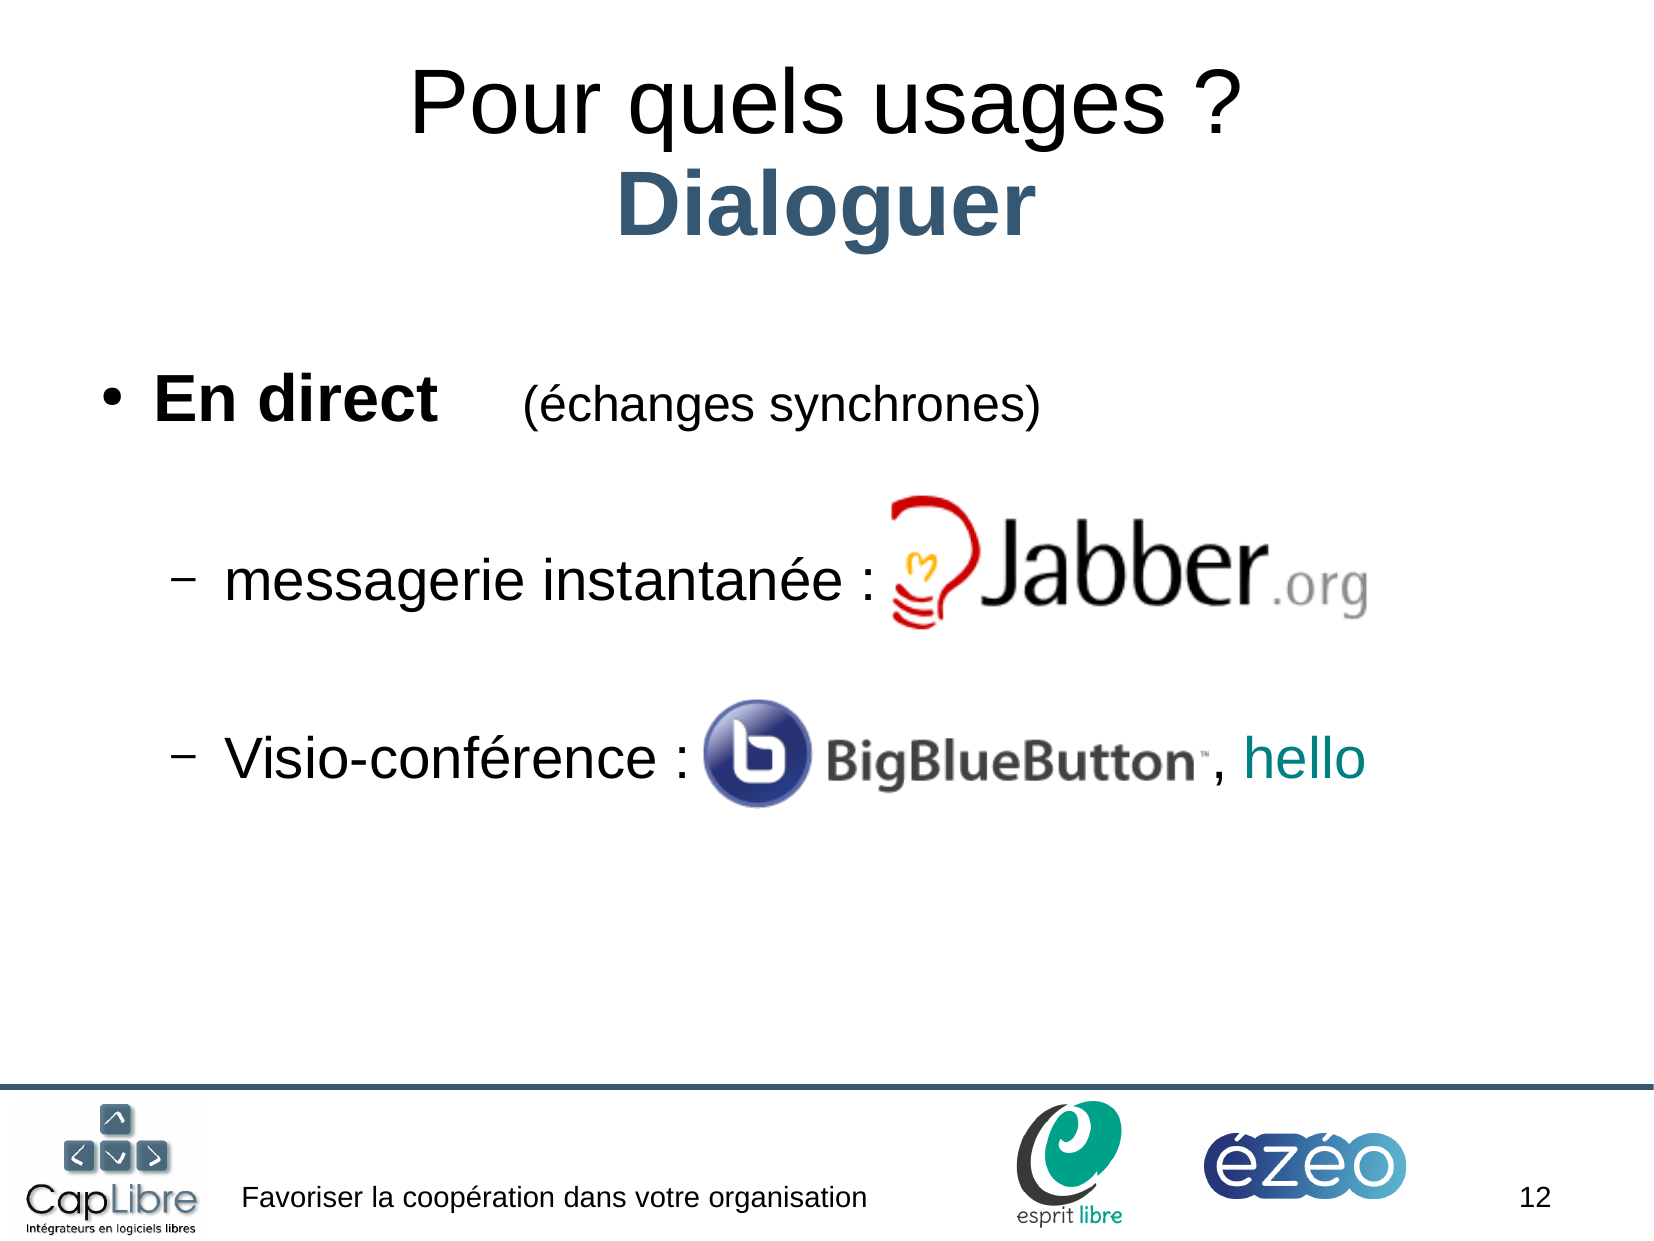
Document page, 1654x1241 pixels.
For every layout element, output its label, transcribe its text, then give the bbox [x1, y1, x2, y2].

title Pour quels usages ? Dialoguer [82, 49, 1571, 257]
picture [850, 454, 1409, 672]
list En direct (échanges synchrones) messagerie instantanée : Visio-conférence : , hello [82, 361, 1571, 993]
picture [1003, 1098, 1134, 1229]
picture [1204, 1133, 1406, 1199]
picture [702, 698, 1219, 810]
picture [11, 1098, 210, 1239]
